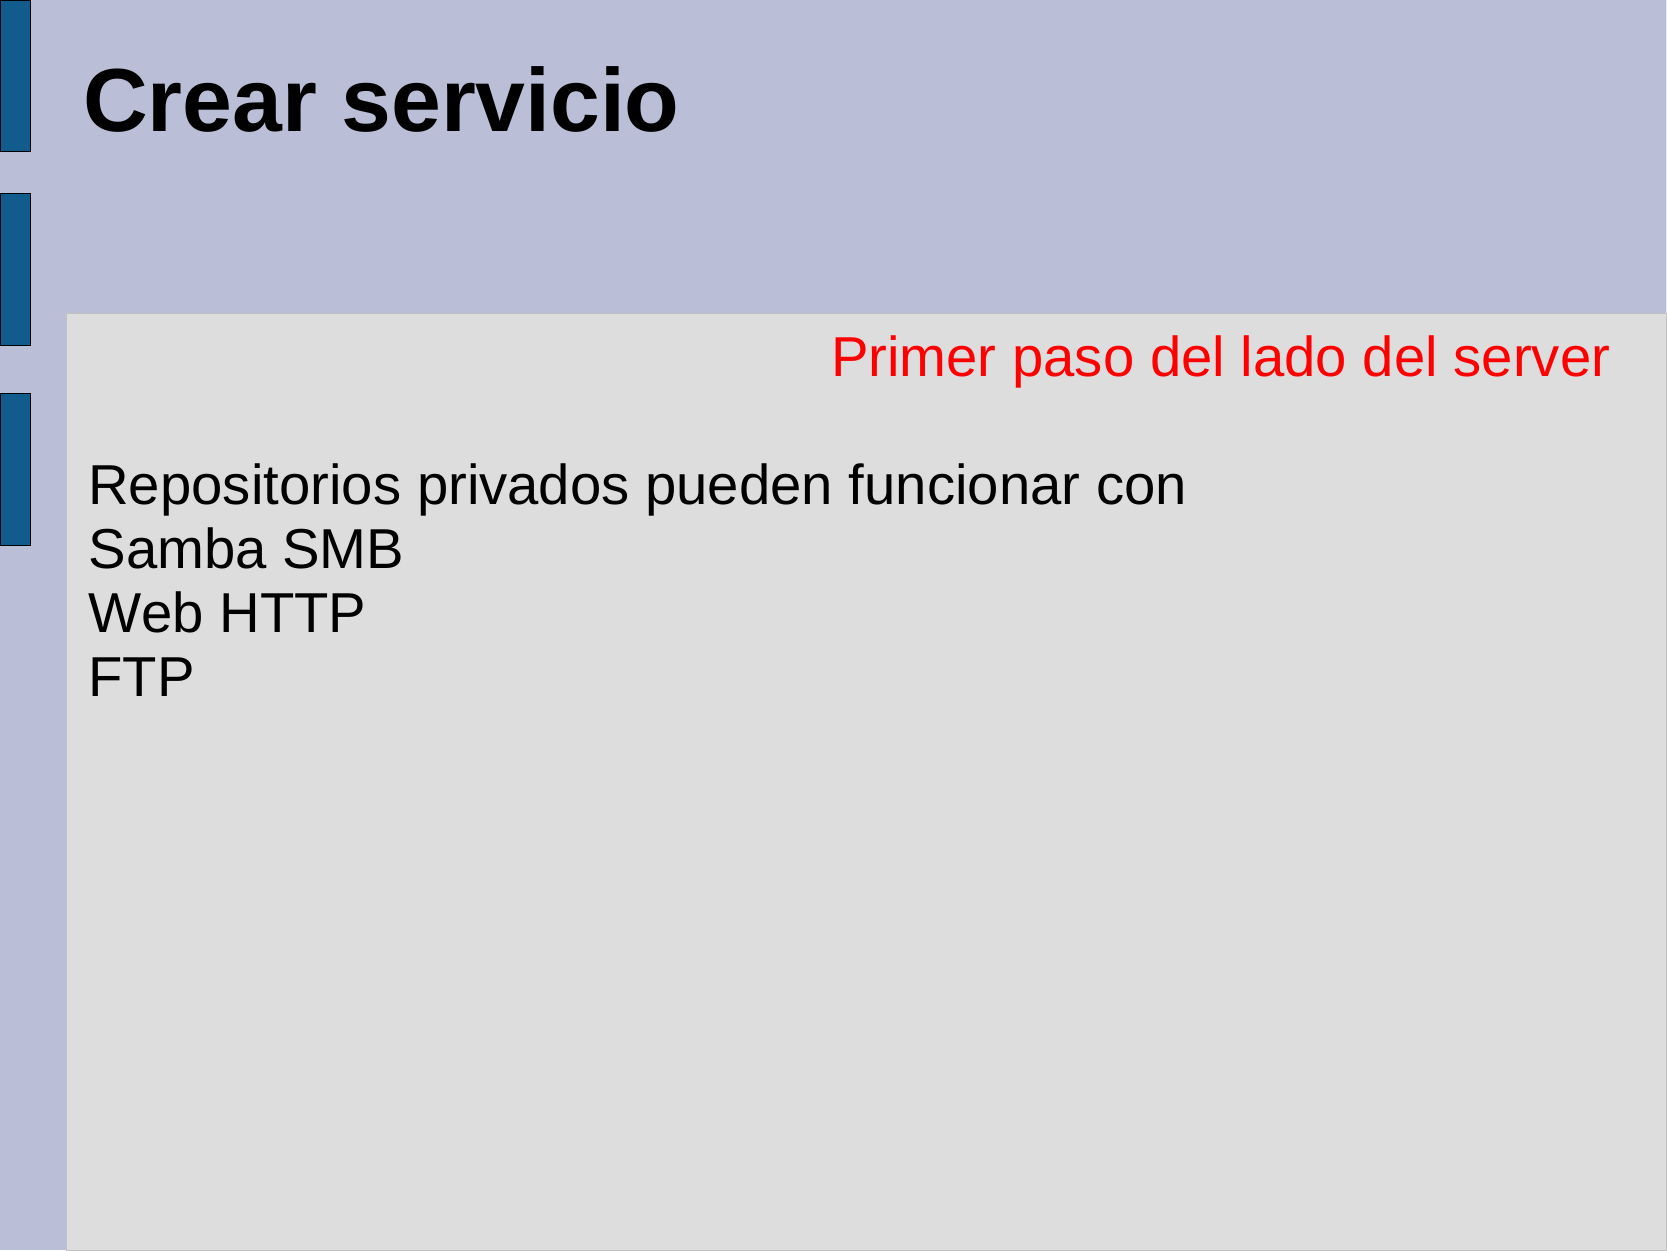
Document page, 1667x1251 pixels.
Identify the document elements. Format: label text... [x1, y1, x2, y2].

list Primer paso del lado del server Repositorios privados pueden funcionar con Samba SMB Web HTTP FTP [88, 324, 1627, 1201]
title Crear servicio [40, 50, 1627, 201]
